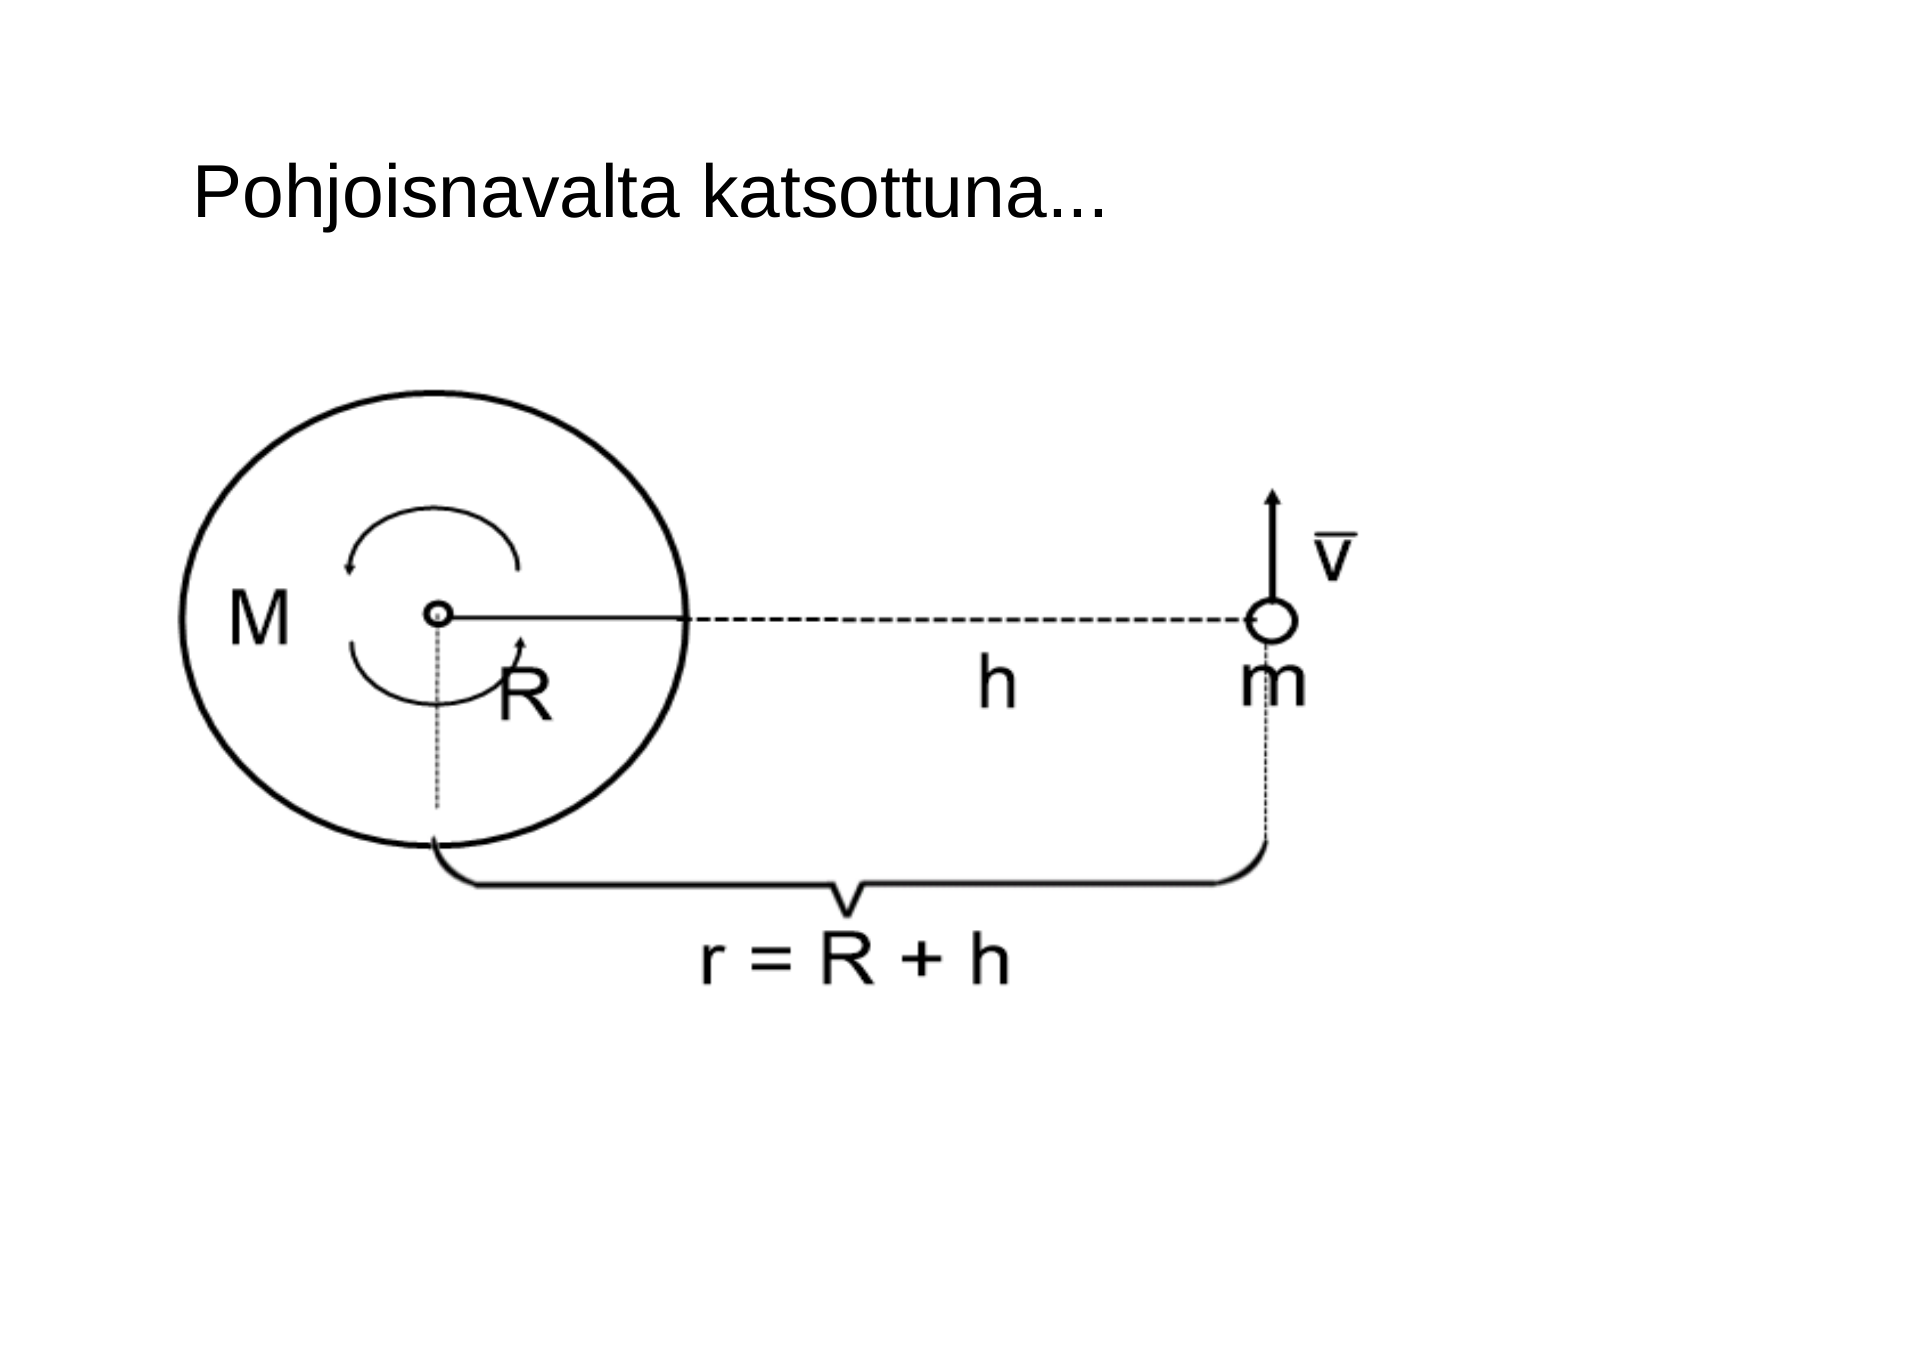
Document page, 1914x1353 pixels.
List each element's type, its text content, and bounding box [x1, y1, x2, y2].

picture [111, 298, 1476, 1054]
text_box Pohjoisnavalta katsottuna... [177, 141, 1504, 271]
